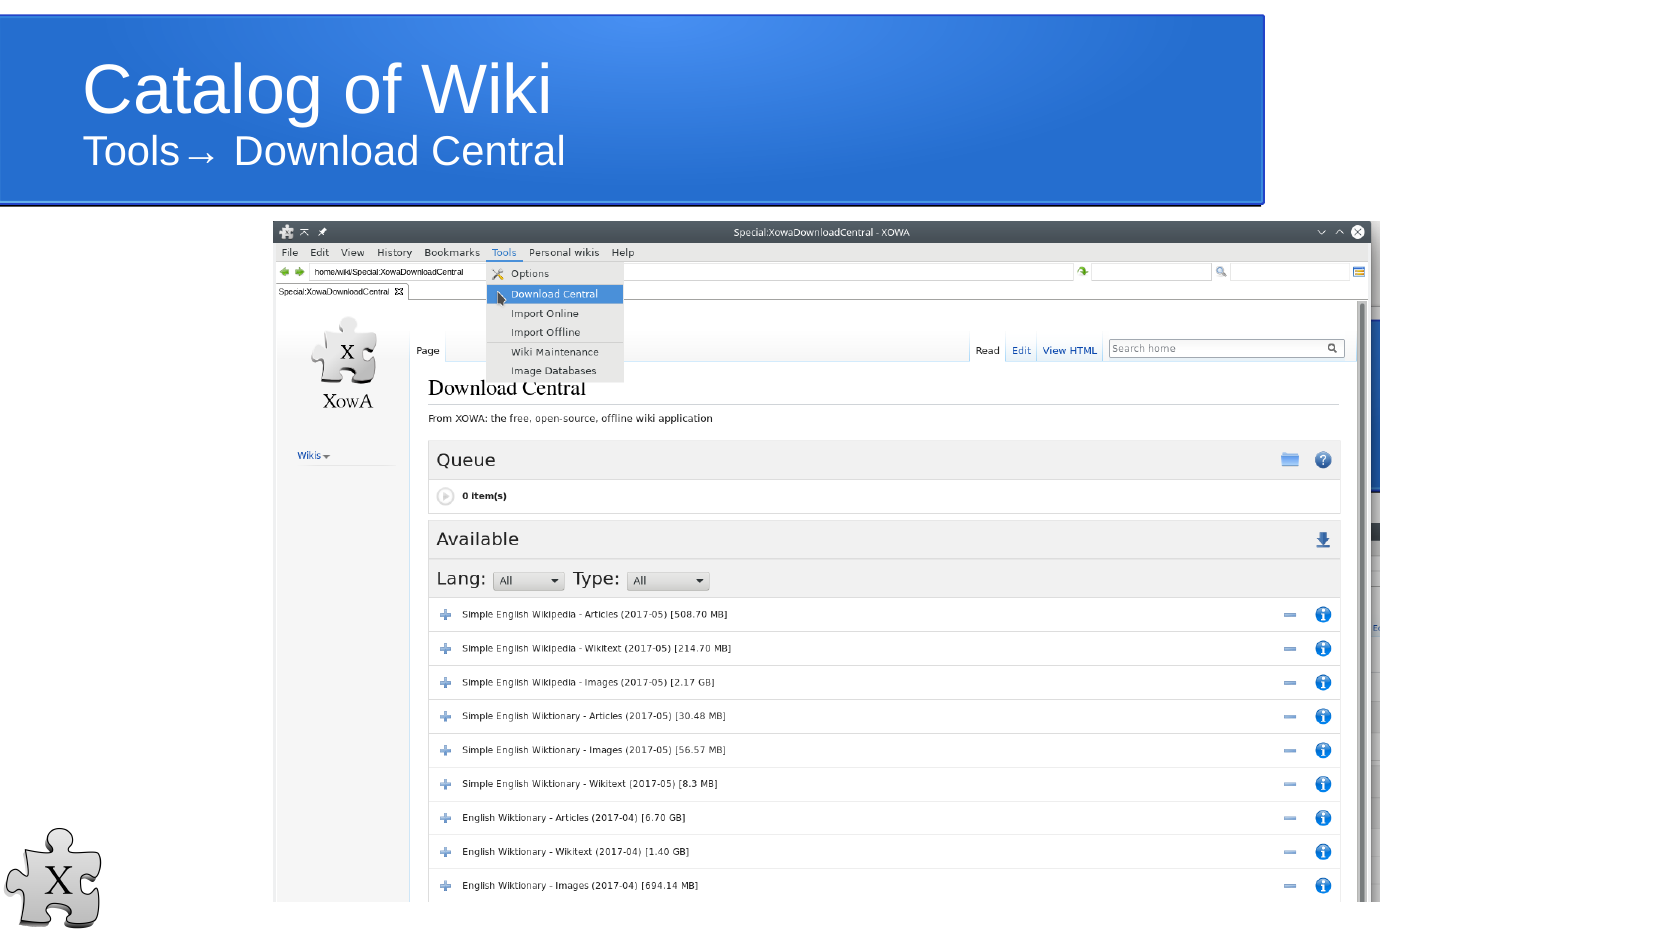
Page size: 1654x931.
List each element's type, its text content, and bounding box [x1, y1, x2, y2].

picture [0, 825, 106, 931]
title Catalog of Wiki Tools→ Download Central [82, 35, 1235, 189]
picture [273, 221, 1380, 902]
